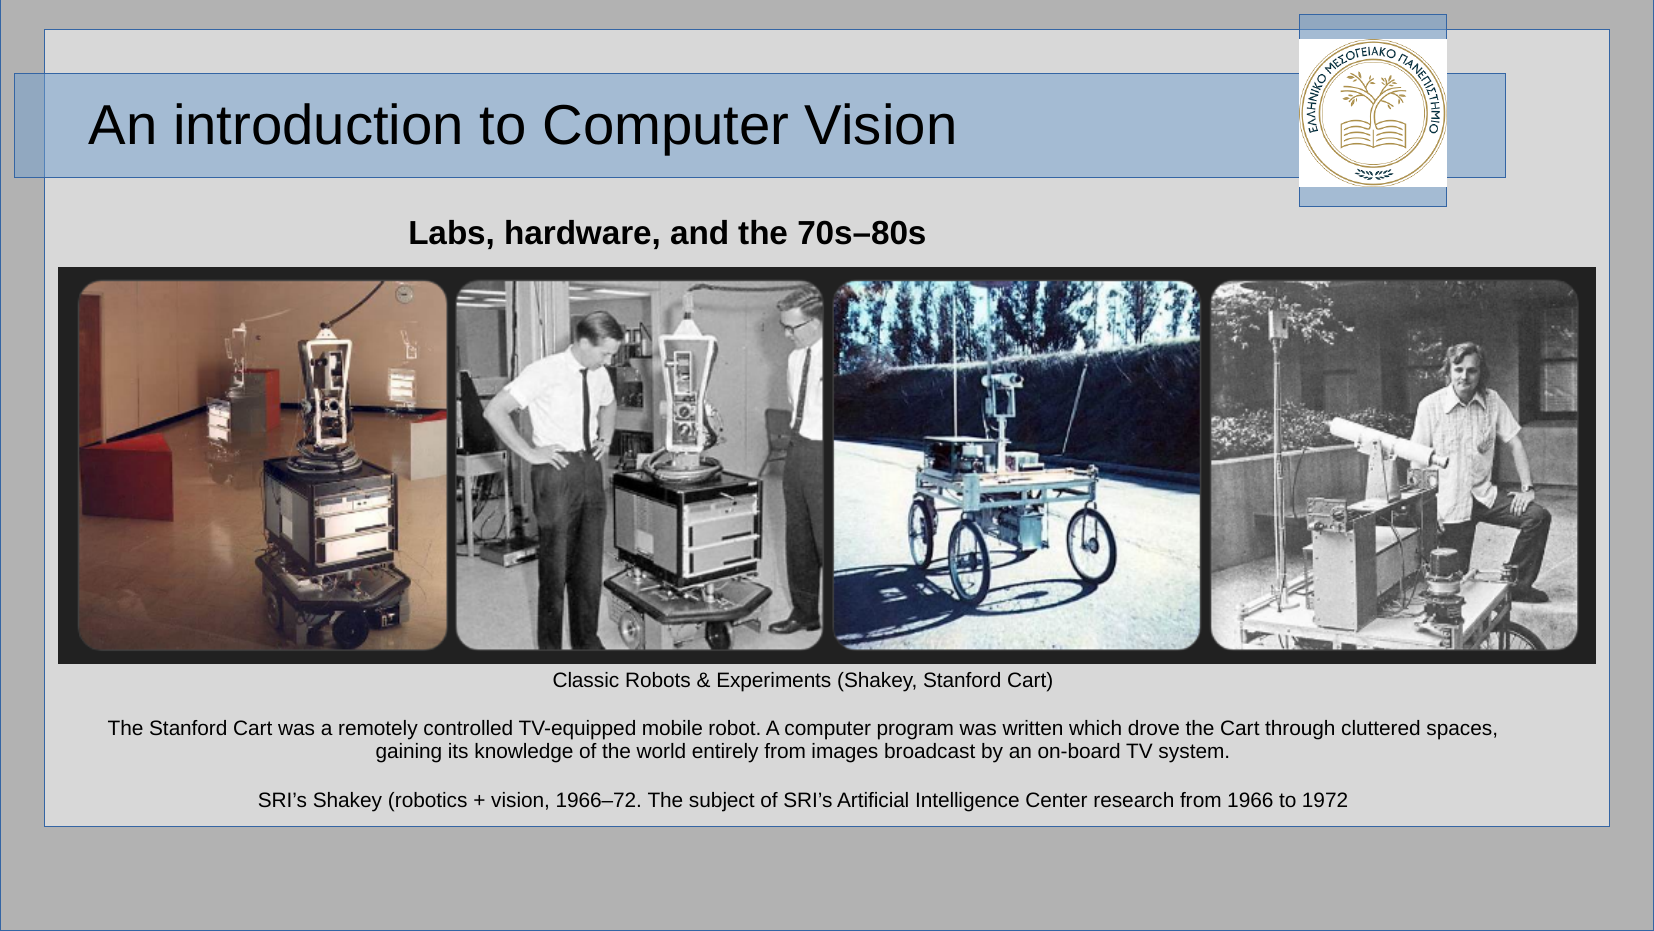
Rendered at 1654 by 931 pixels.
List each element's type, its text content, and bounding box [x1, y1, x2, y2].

text_box Classic Robots & Experiments (Shakey, Stanford Cart) The Stanford Cart was a remotely controlled TV-equipped mobile robot. A computer program was written which drove the Cart through cluttered spaces, gaining its knowledge of the world entirely from images broadcast by an on-board TV system. SRI’s Shakey (robotics + vision, 1966–72. The subject of SRI’s Artificial Intelligence Center research from 1966 to 1972 [70, 664, 1536, 819]
picture [1299, 39, 1447, 187]
picture [58, 267, 1596, 664]
title An introduction to Computer Vision [88, 73, 1299, 178]
title An introduction to Computer Vision [1447, 73, 1506, 178]
text_box Labs, hardware, and the 70s–80s [66, 206, 1270, 259]
